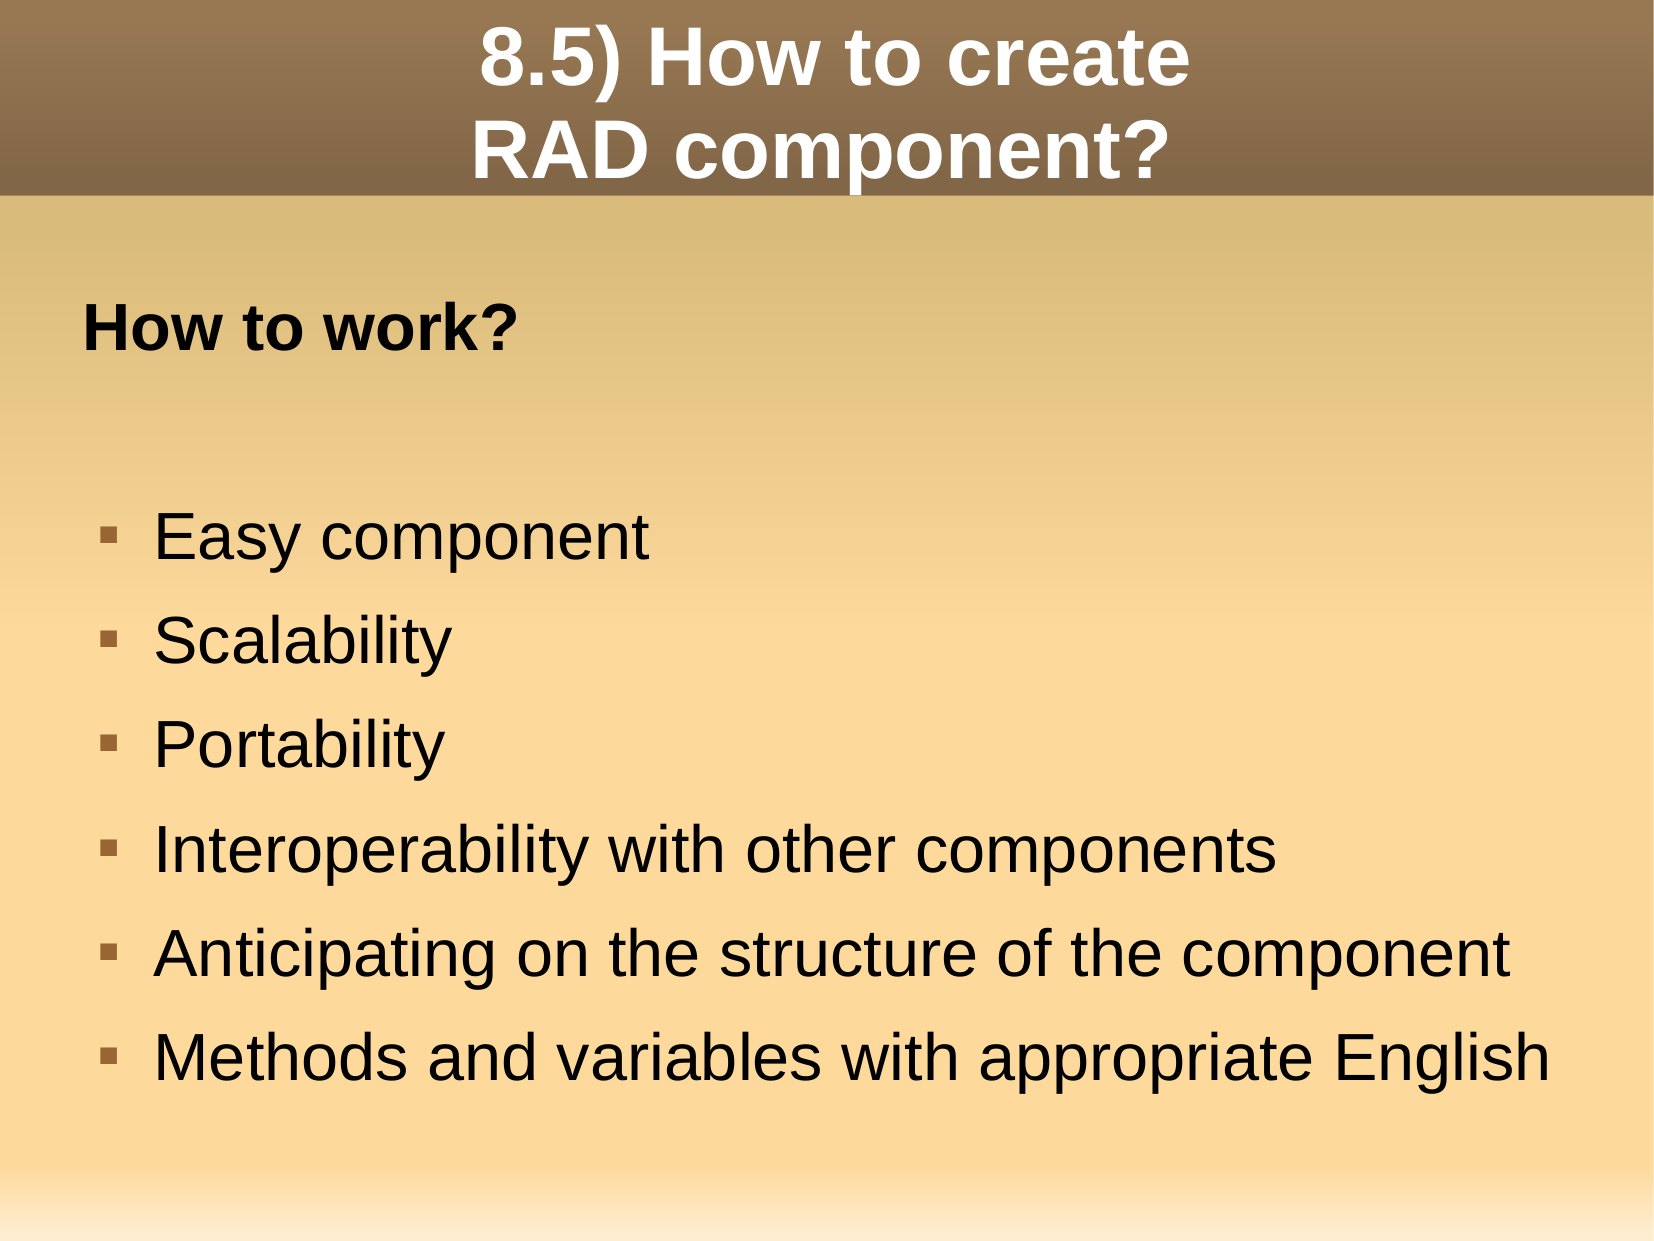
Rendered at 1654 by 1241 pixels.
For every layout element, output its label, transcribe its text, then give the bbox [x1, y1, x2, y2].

picture [0, 0, 1654, 1241]
title 8.5) How to create RAD component? [76, 7, 1565, 200]
list How to work? Easy component Scalability Portability Interoperability with other components Anticipating on the structure of the component Methods and variables with appropriate English [82, 290, 1571, 1096]
